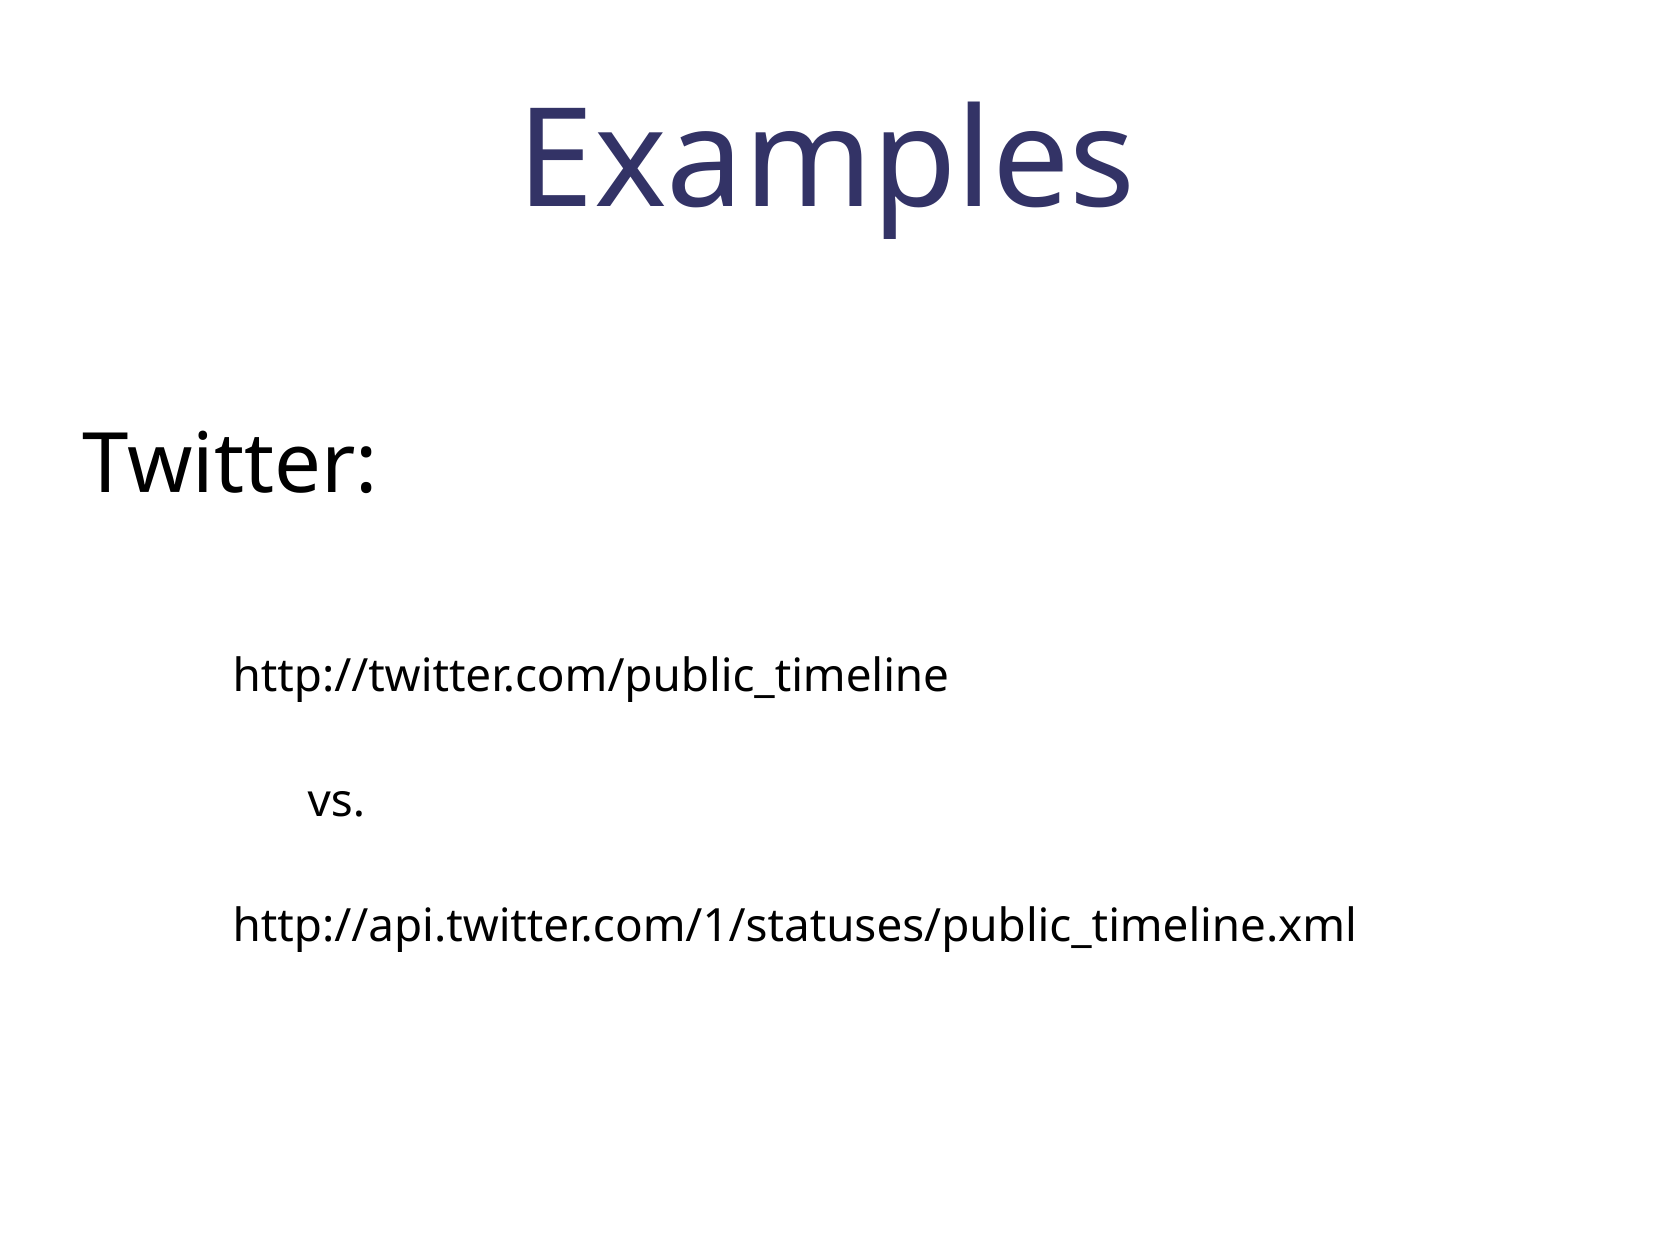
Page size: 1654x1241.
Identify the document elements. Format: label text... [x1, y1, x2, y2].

subtitle Twitter: http://twitter.com/public_timeline vs. http://api.twitter.com/1/statuses/public_timeline.xml [82, 290, 1571, 1094]
title Examples [82, 56, 1571, 250]
